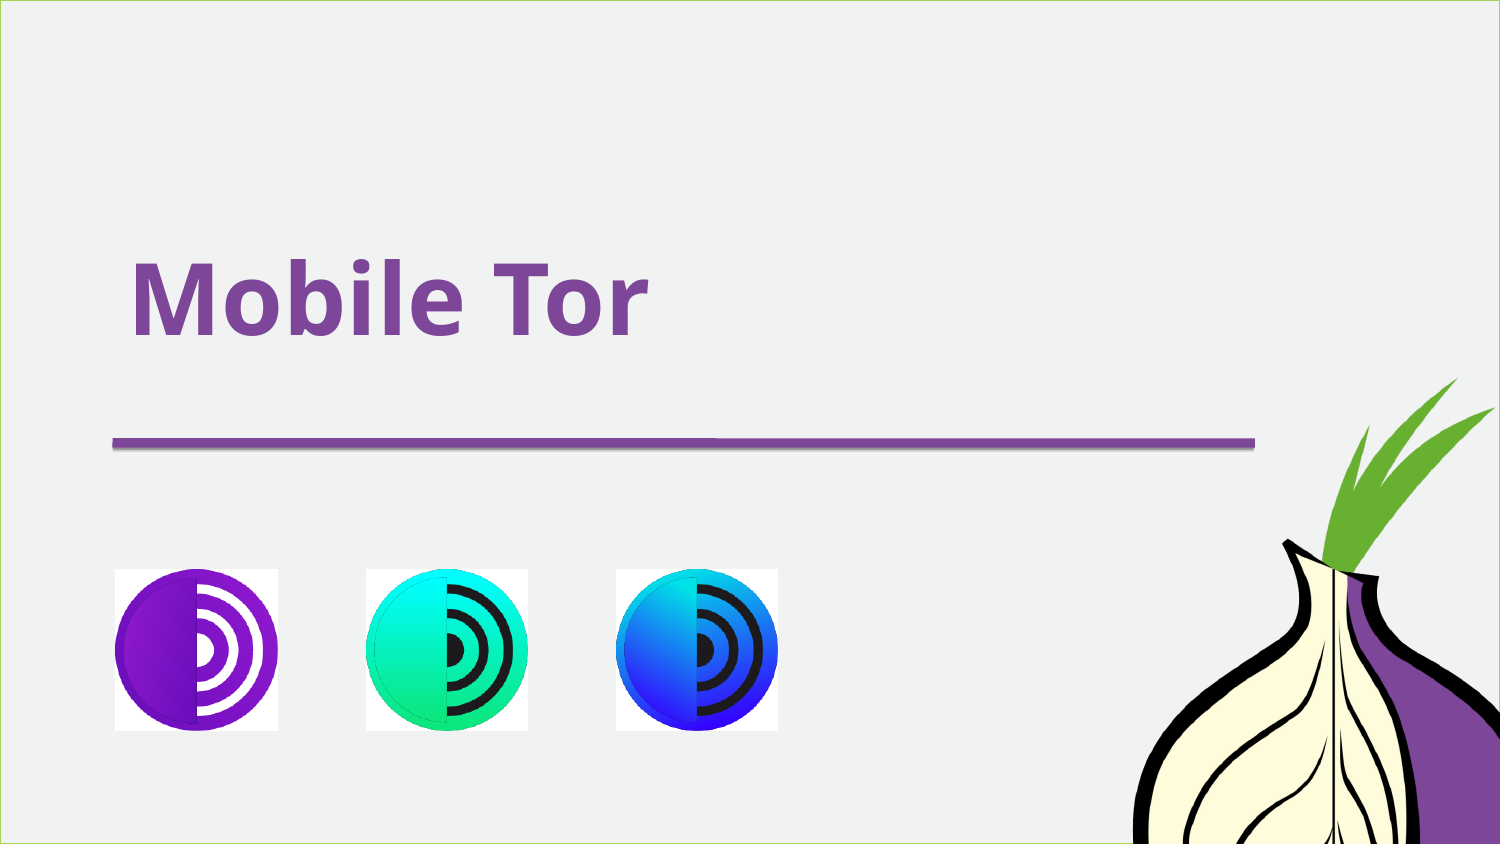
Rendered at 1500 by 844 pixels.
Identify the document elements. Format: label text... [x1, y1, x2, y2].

picture [366, 569, 528, 731]
picture [1122, 377, 1500, 844]
text_box Mobile Tor [112, 148, 1388, 443]
picture [616, 569, 778, 731]
picture [115, 569, 278, 731]
